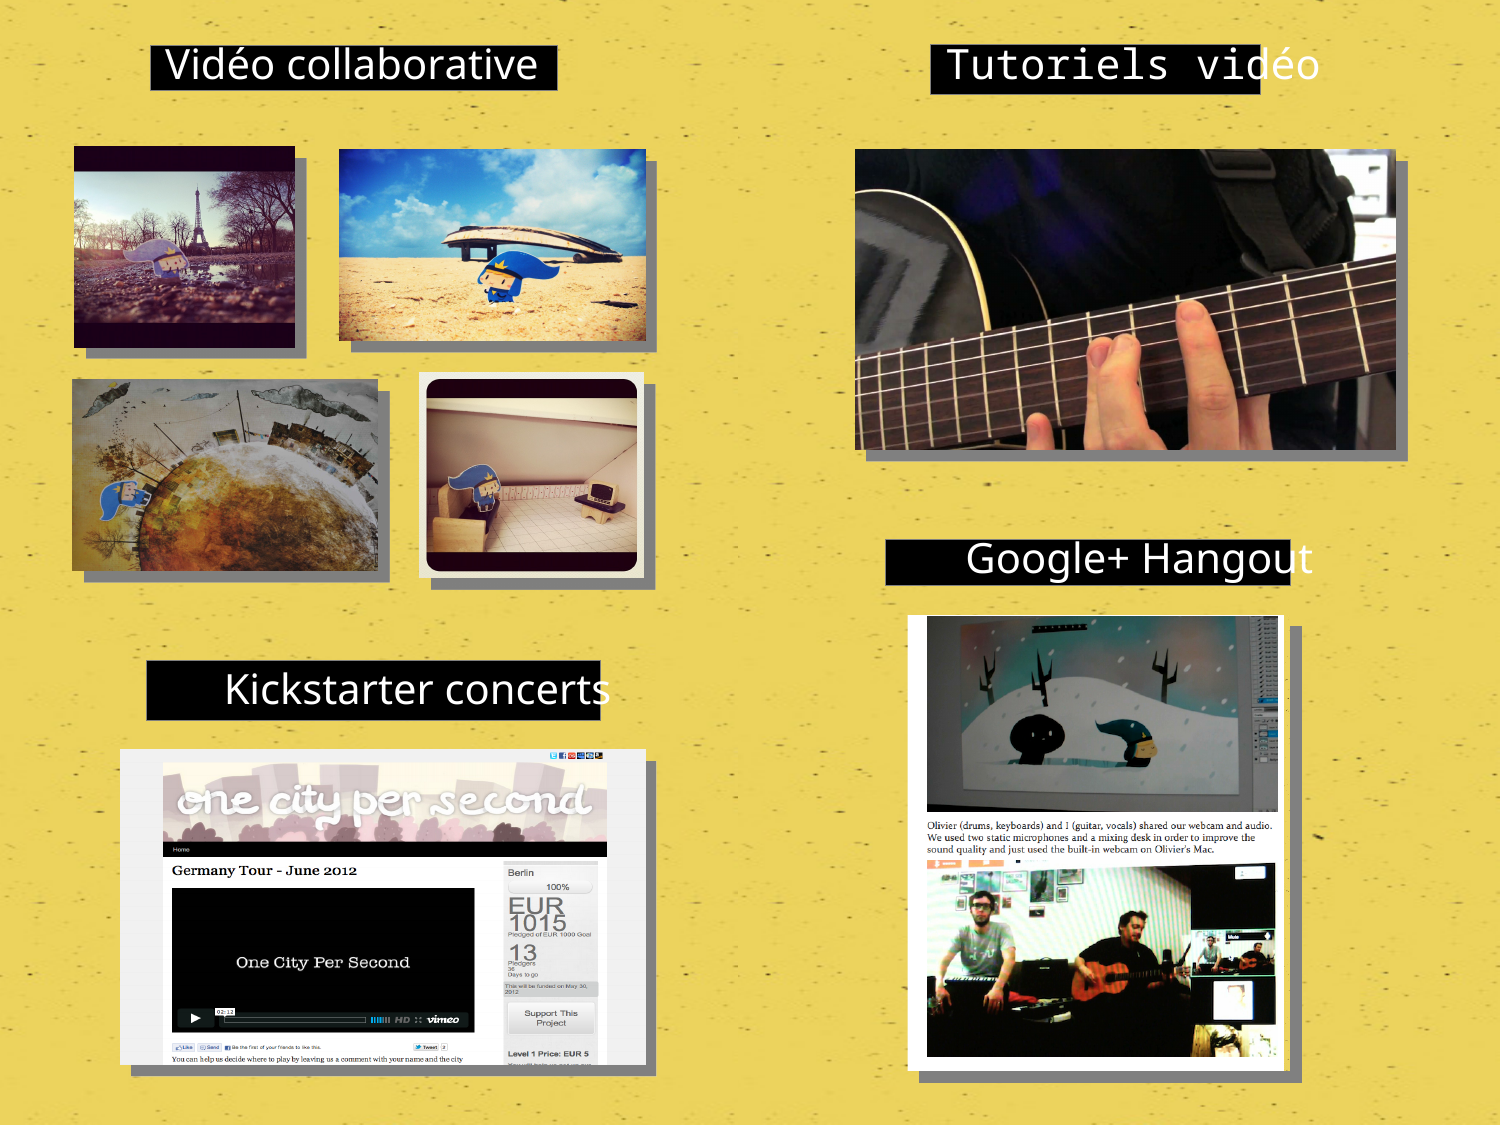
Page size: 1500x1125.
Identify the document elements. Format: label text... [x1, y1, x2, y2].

text_box Google+ Hangout [950, 524, 1339, 591]
picture [0, 0, 1500, 1125]
text_box Vidéo collaborative [107, 29, 554, 96]
text_box [554, 45, 558, 91]
text_box [885, 539, 950, 586]
text_box Tutoriels vidéo [930, 30, 1261, 96]
text_box Kickstarter concerts [198, 654, 627, 721]
text_box [146, 660, 198, 721]
